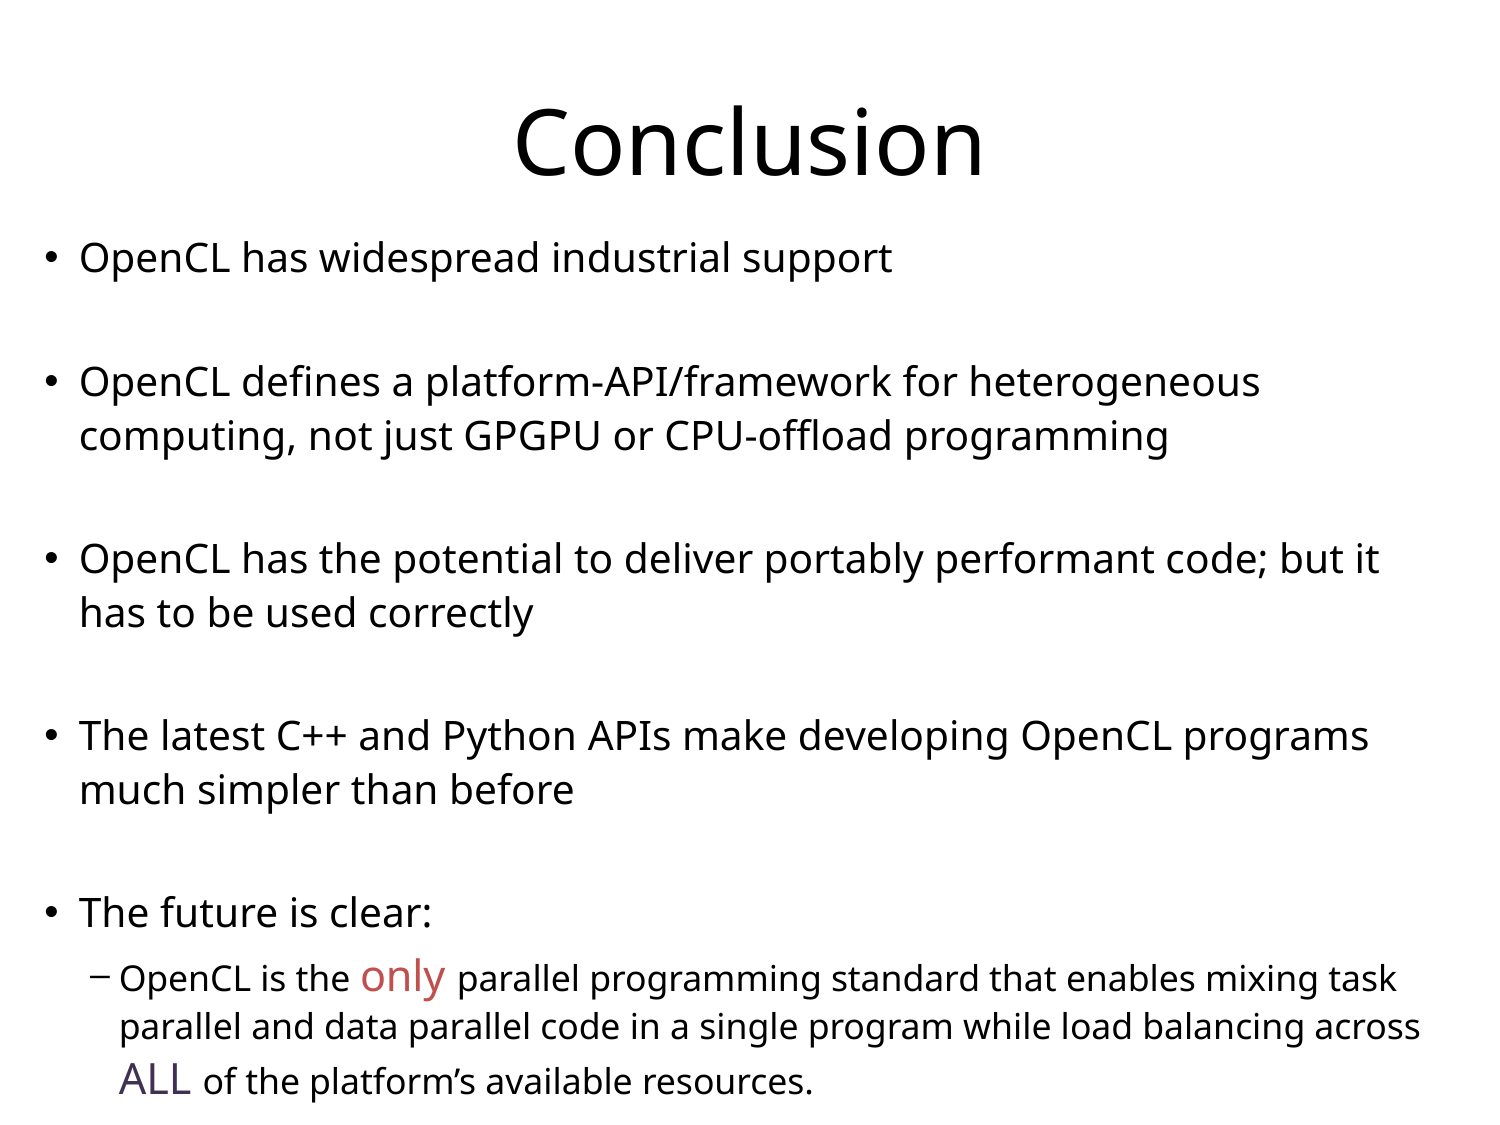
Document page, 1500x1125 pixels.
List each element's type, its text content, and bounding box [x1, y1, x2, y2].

title Conclusion [75, 45, 1425, 219]
list OpenCL has widespread industrial support OpenCL defines a platform-API/framework for heterogeneous computing, not just GPGPU or CPU-offload programming OpenCL has the potential to deliver portably performant code; but it has to be used correctly The latest C++ and Python APIs make developing OpenCL programs much simpler than before The future is clear: OpenCL is the only parallel programming standard that enables mixing task parallel and data parallel code in a single program while load balancing across ALL of the platform’s available resources. [29, 219, 1471, 1114]
